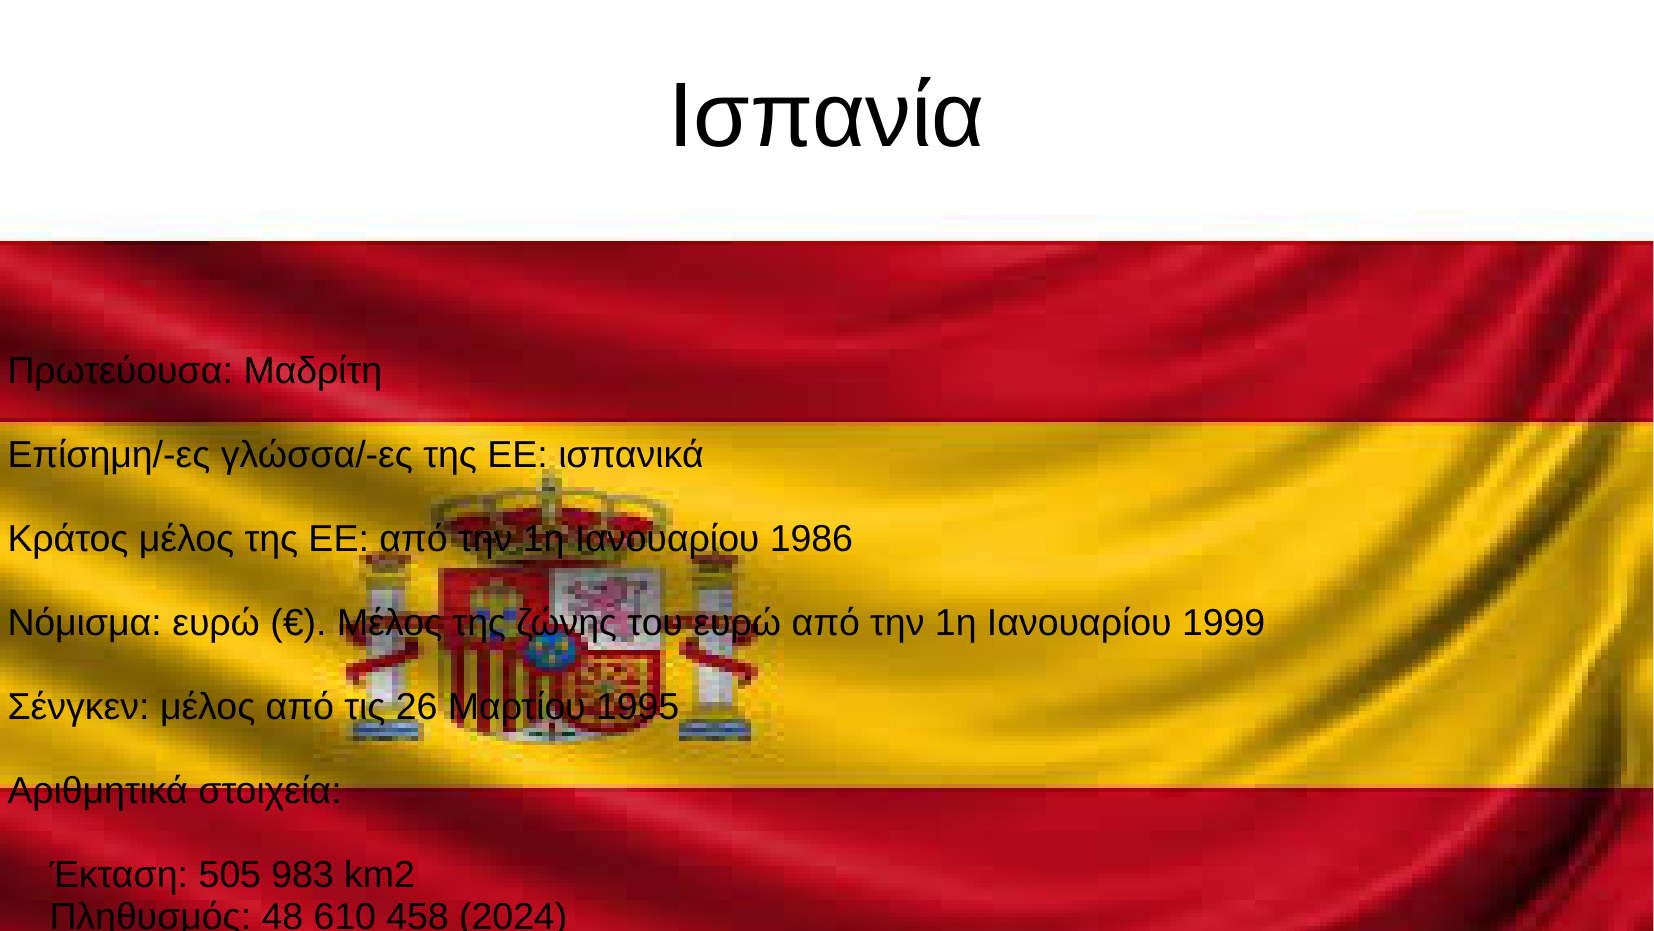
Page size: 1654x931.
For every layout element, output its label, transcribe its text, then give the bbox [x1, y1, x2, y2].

text_box Πρωτεύουσα: Μαδρίτη Επίσημη/-ες γλώσσα/-ες της ΕΕ: ισπανικά Κράτος μέλος της ΕΕ: από την 1η Ιανουαρίου 1986 Νόμισμα: ευρώ (€). Μέλος της ζώνης του ευρώ από την 1η Ιανουαρίου 1999 Σένγκεν: μέλος από τις 26 Μαρτίου 1995 Αριθμητικά στοιχεία: Έκταση: 505 983 km2 Πληθυσμός: 48 610 458 (2024) [0, 342, 1300, 931]
title Ισπανία [82, 37, 1571, 177]
picture [0, 177, 1654, 931]
